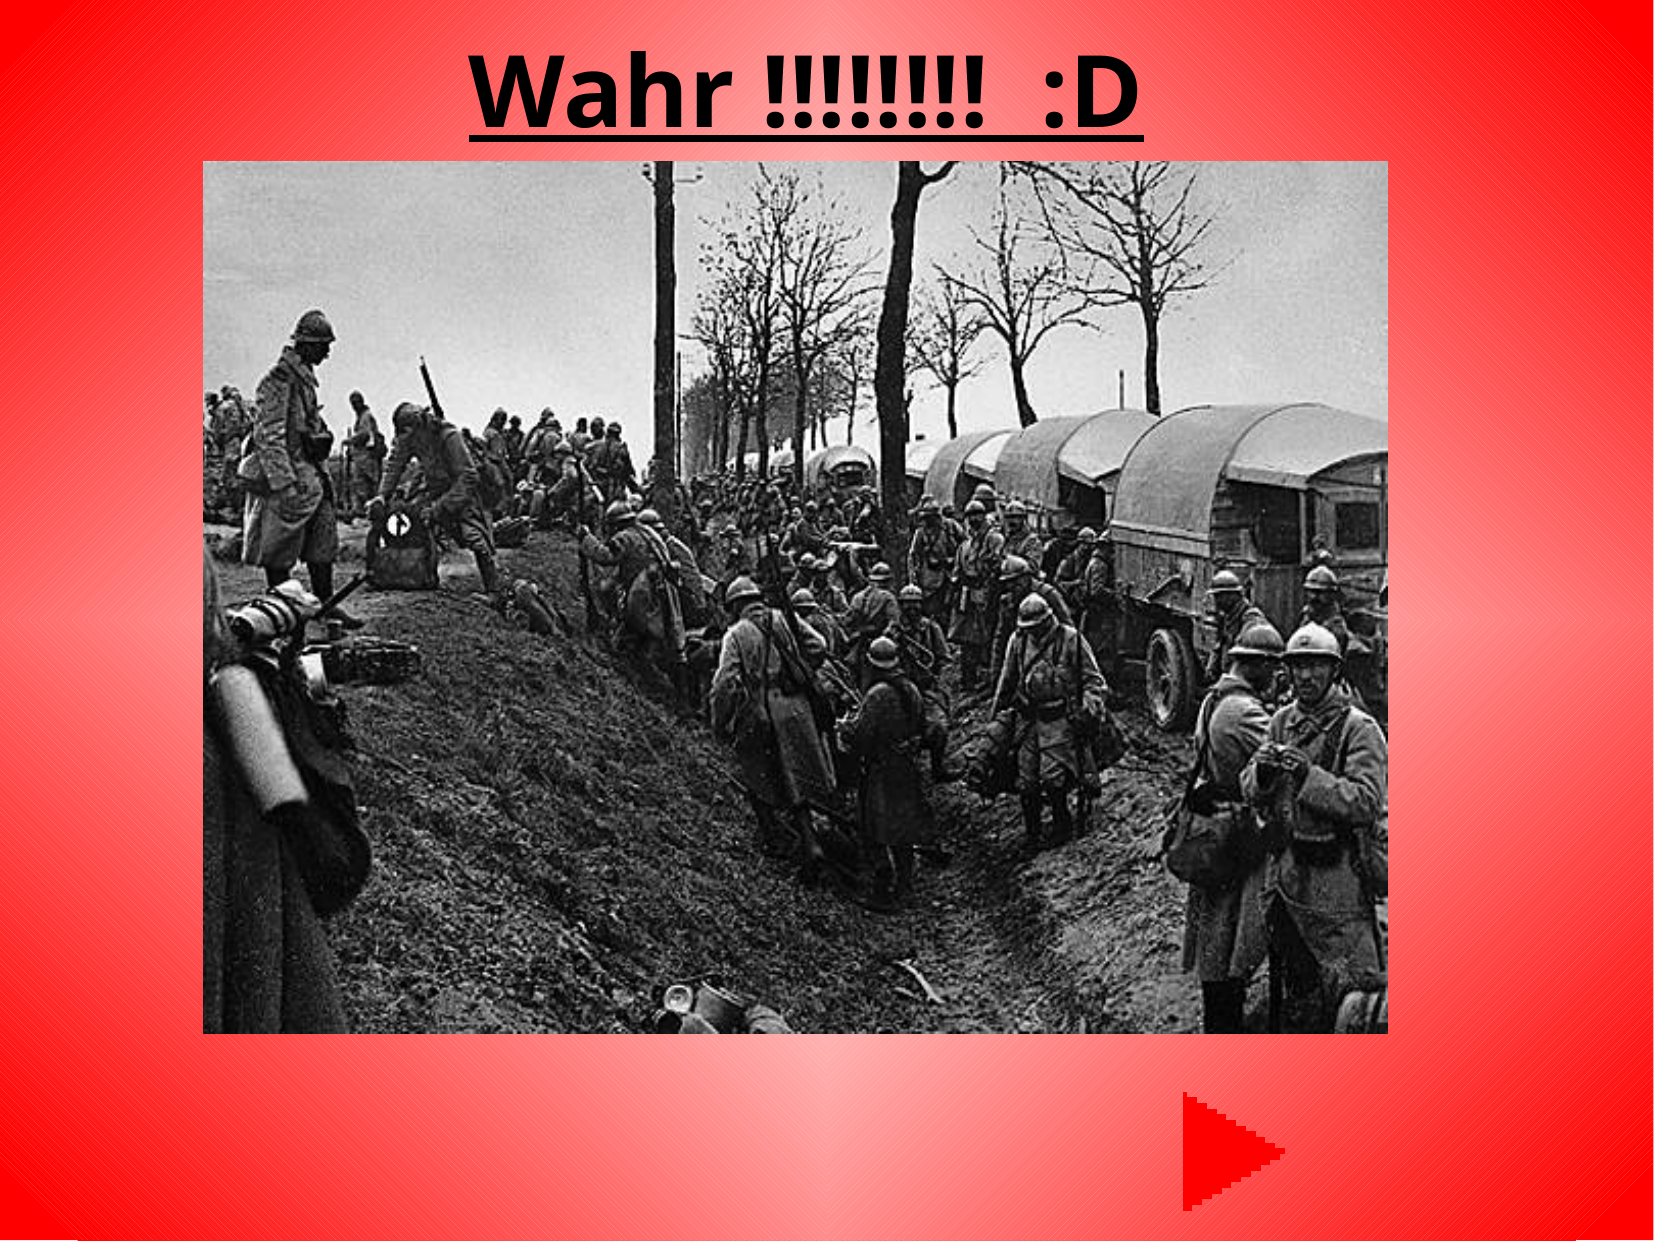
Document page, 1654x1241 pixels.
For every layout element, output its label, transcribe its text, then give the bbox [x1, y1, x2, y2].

picture [203, 161, 1388, 1034]
title Wahr !!!!!!!! :D [194, 0, 1418, 178]
picture [1183, 1092, 1388, 1211]
